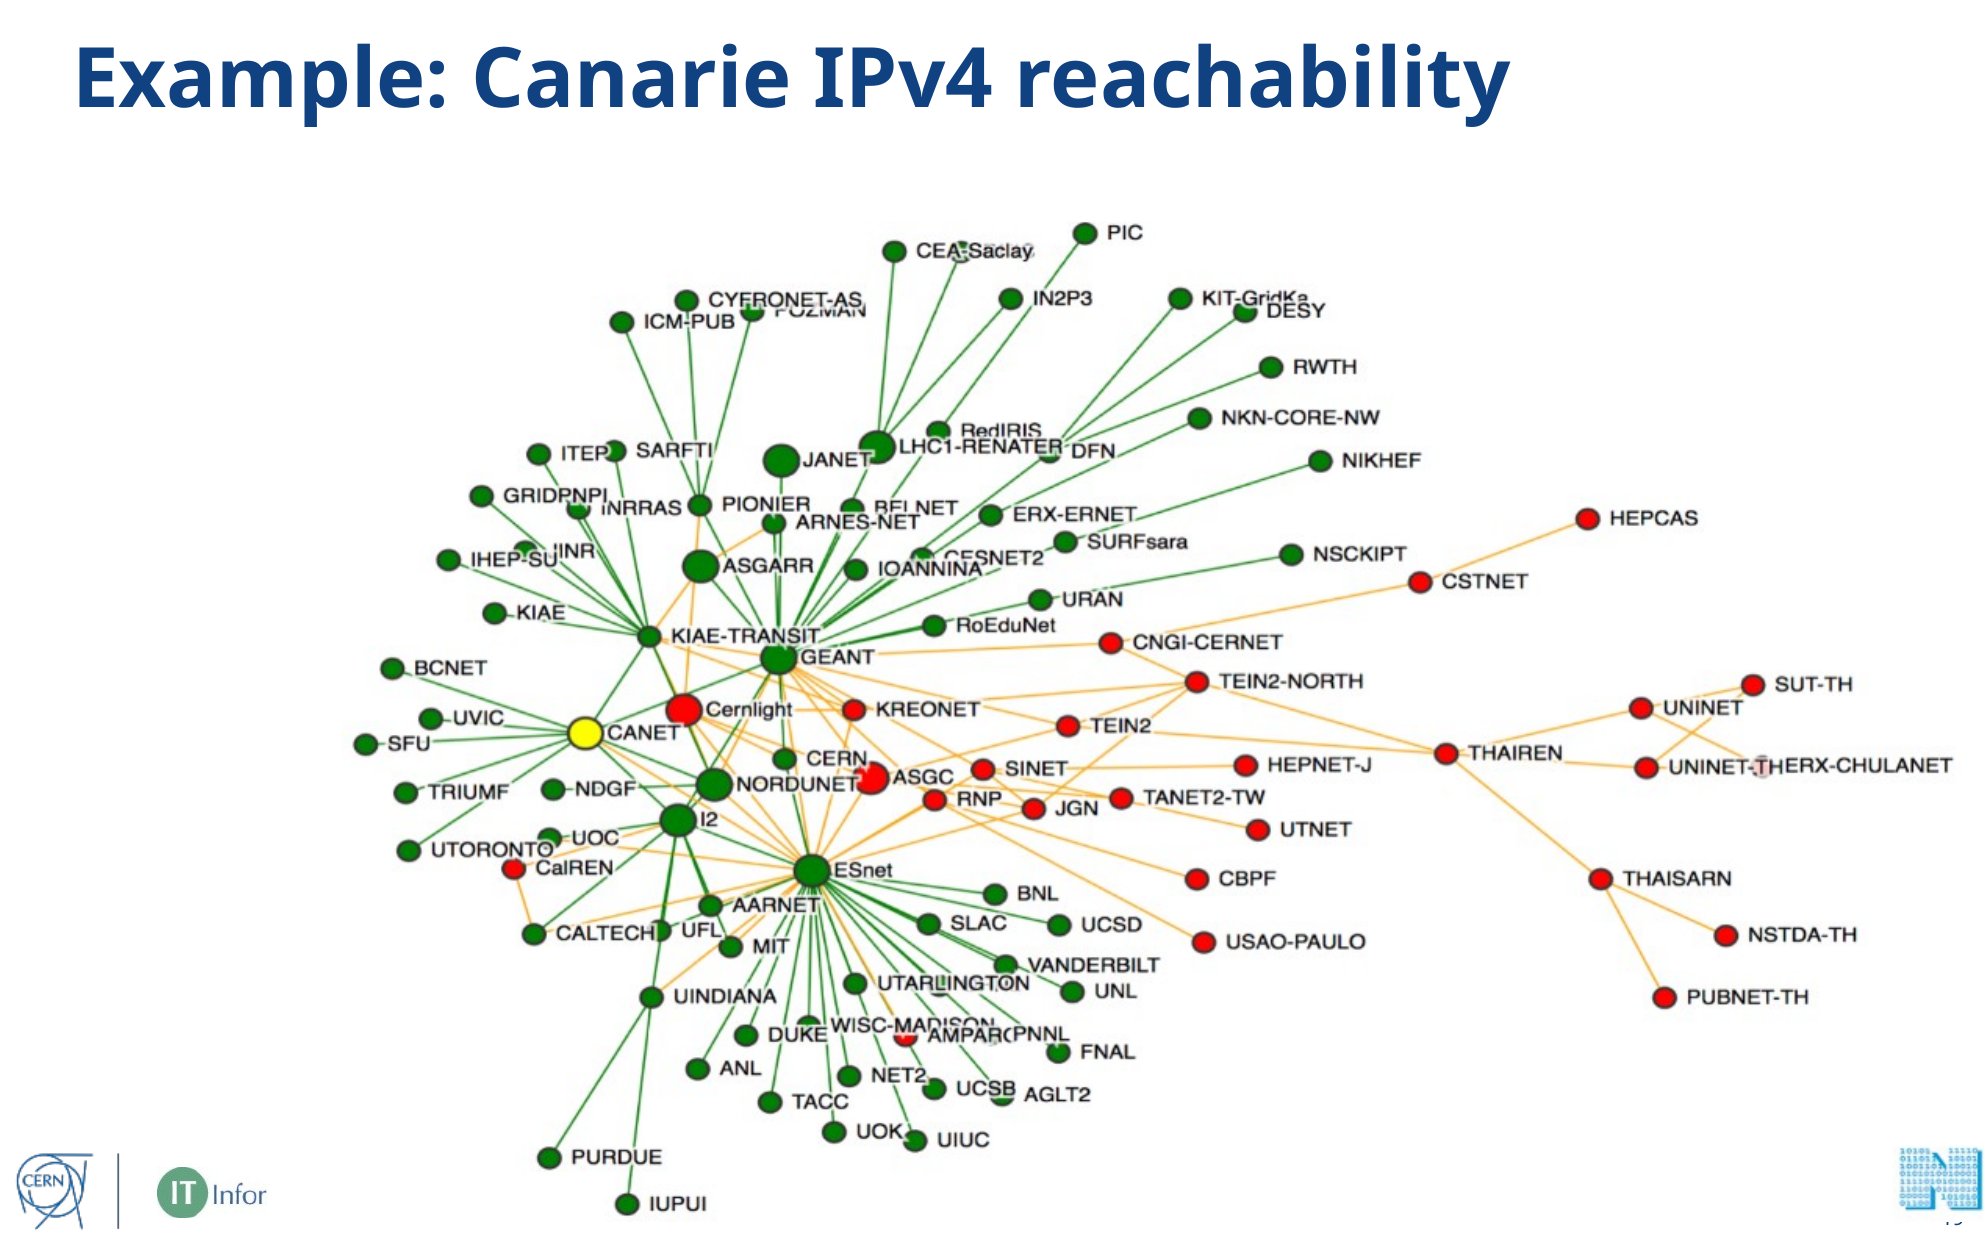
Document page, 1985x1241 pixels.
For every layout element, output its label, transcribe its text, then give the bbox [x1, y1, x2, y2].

picture [51, 1200, 64, 1215]
title Example: Canarie IPv4 reachability [72, 0, 1834, 166]
picture [16, 1188, 64, 1236]
picture [38, 1207, 55, 1215]
picture [19, 1188, 64, 1207]
picture [157, 221, 1985, 1222]
